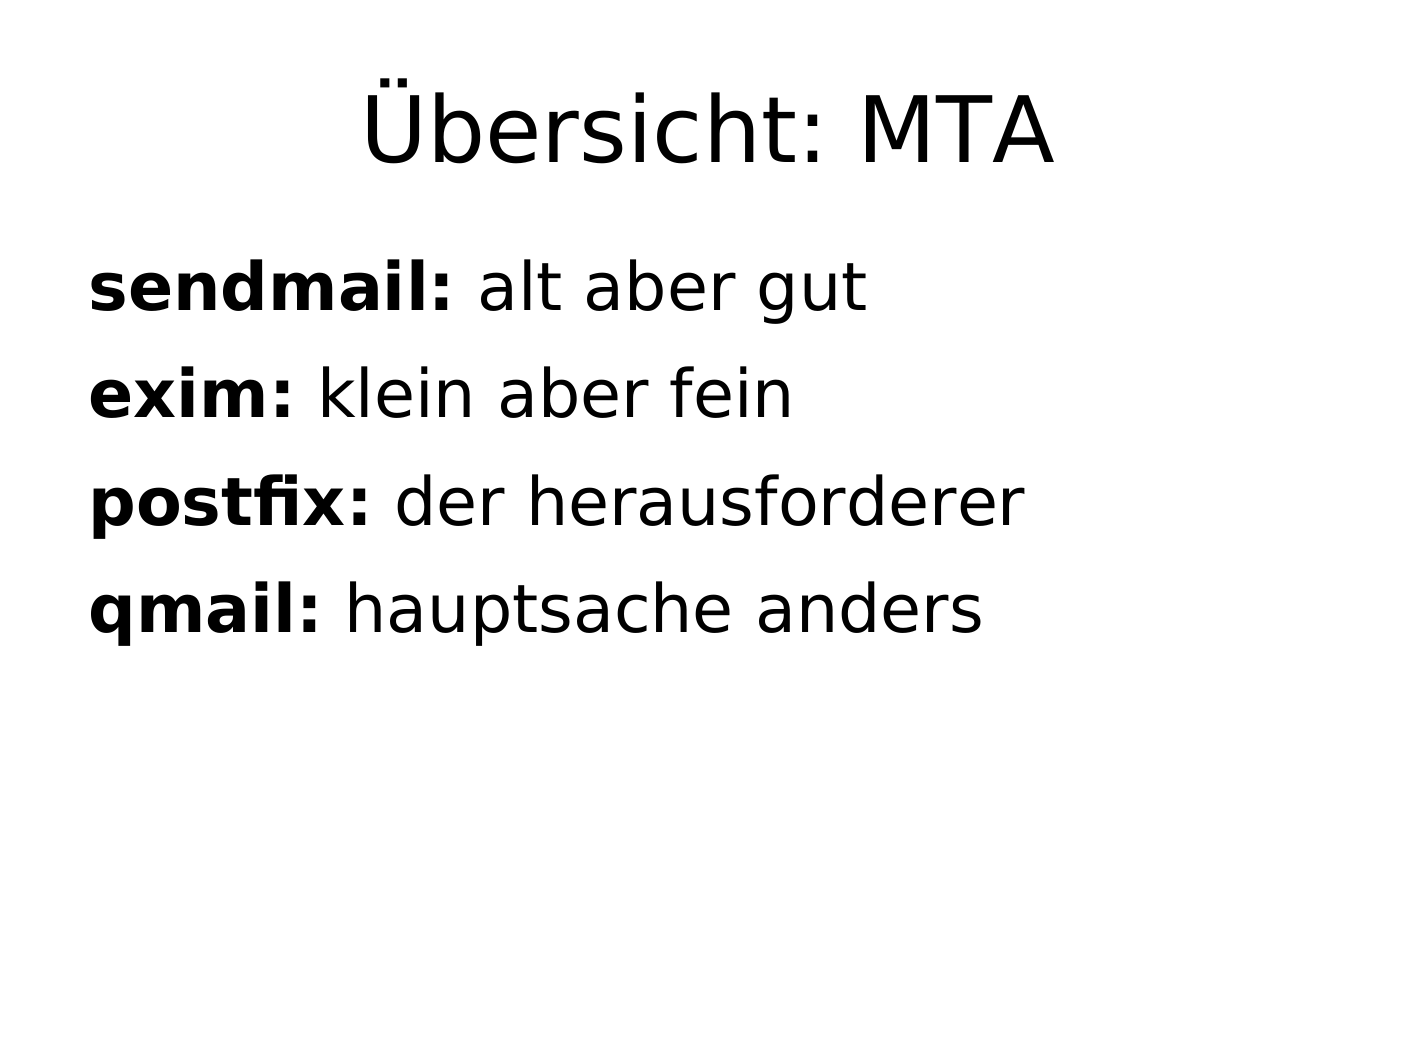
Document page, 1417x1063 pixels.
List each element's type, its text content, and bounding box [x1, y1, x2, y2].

title Übersicht: MTA [70, 49, 1346, 213]
list sendmail: alt aber gut exim: klein aber fein postfix: der herausforderer qmail: hauptsache anders [70, 248, 1346, 936]
